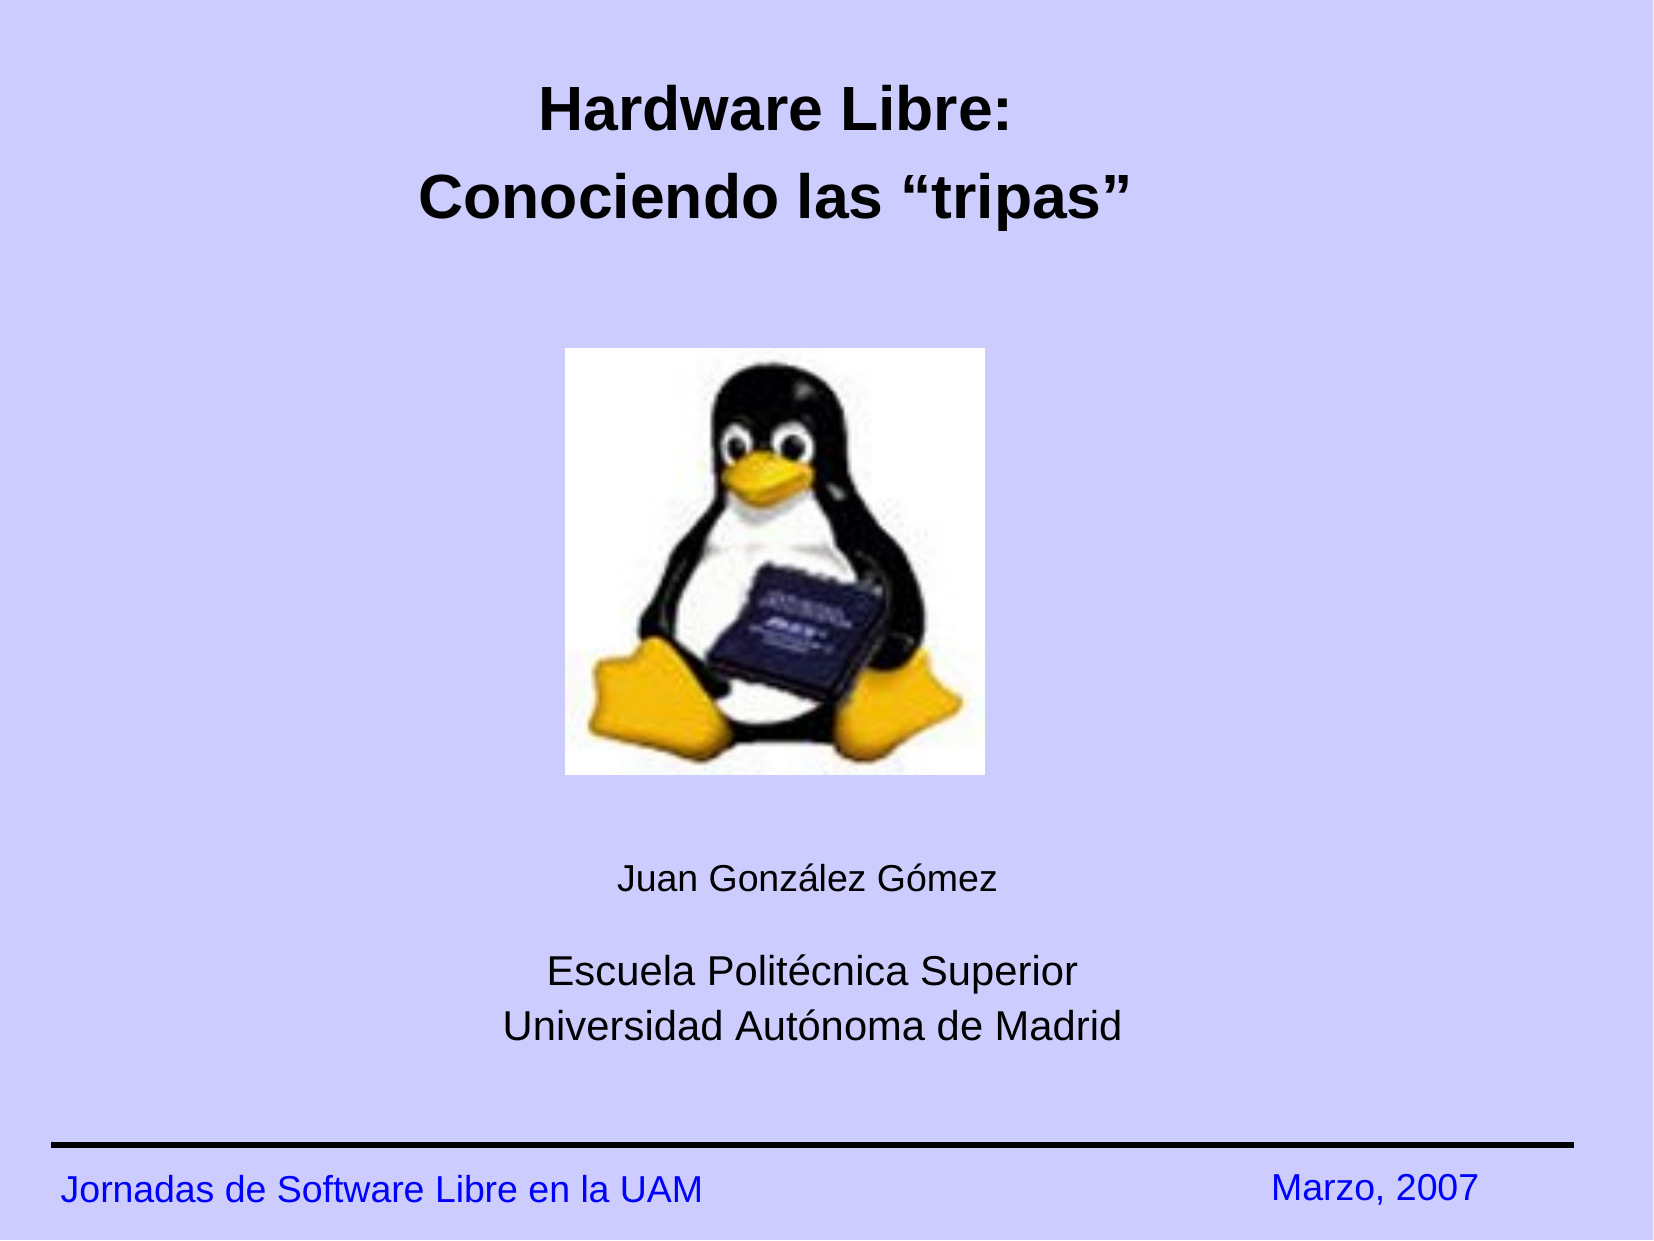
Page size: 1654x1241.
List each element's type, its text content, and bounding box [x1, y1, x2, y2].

title Hardware Libre: Conociendo las “tripas” [138, 44, 1414, 244]
picture [565, 348, 985, 775]
text_box Marzo, 2007 [1270, 1166, 1567, 1209]
text_box Juan González Gómez Escuela Politécnica Superior Universidad Autónoma de Madrid [162, 849, 1388, 1106]
text_box Jornadas de Software Libre en la UAM [60, 1168, 732, 1211]
